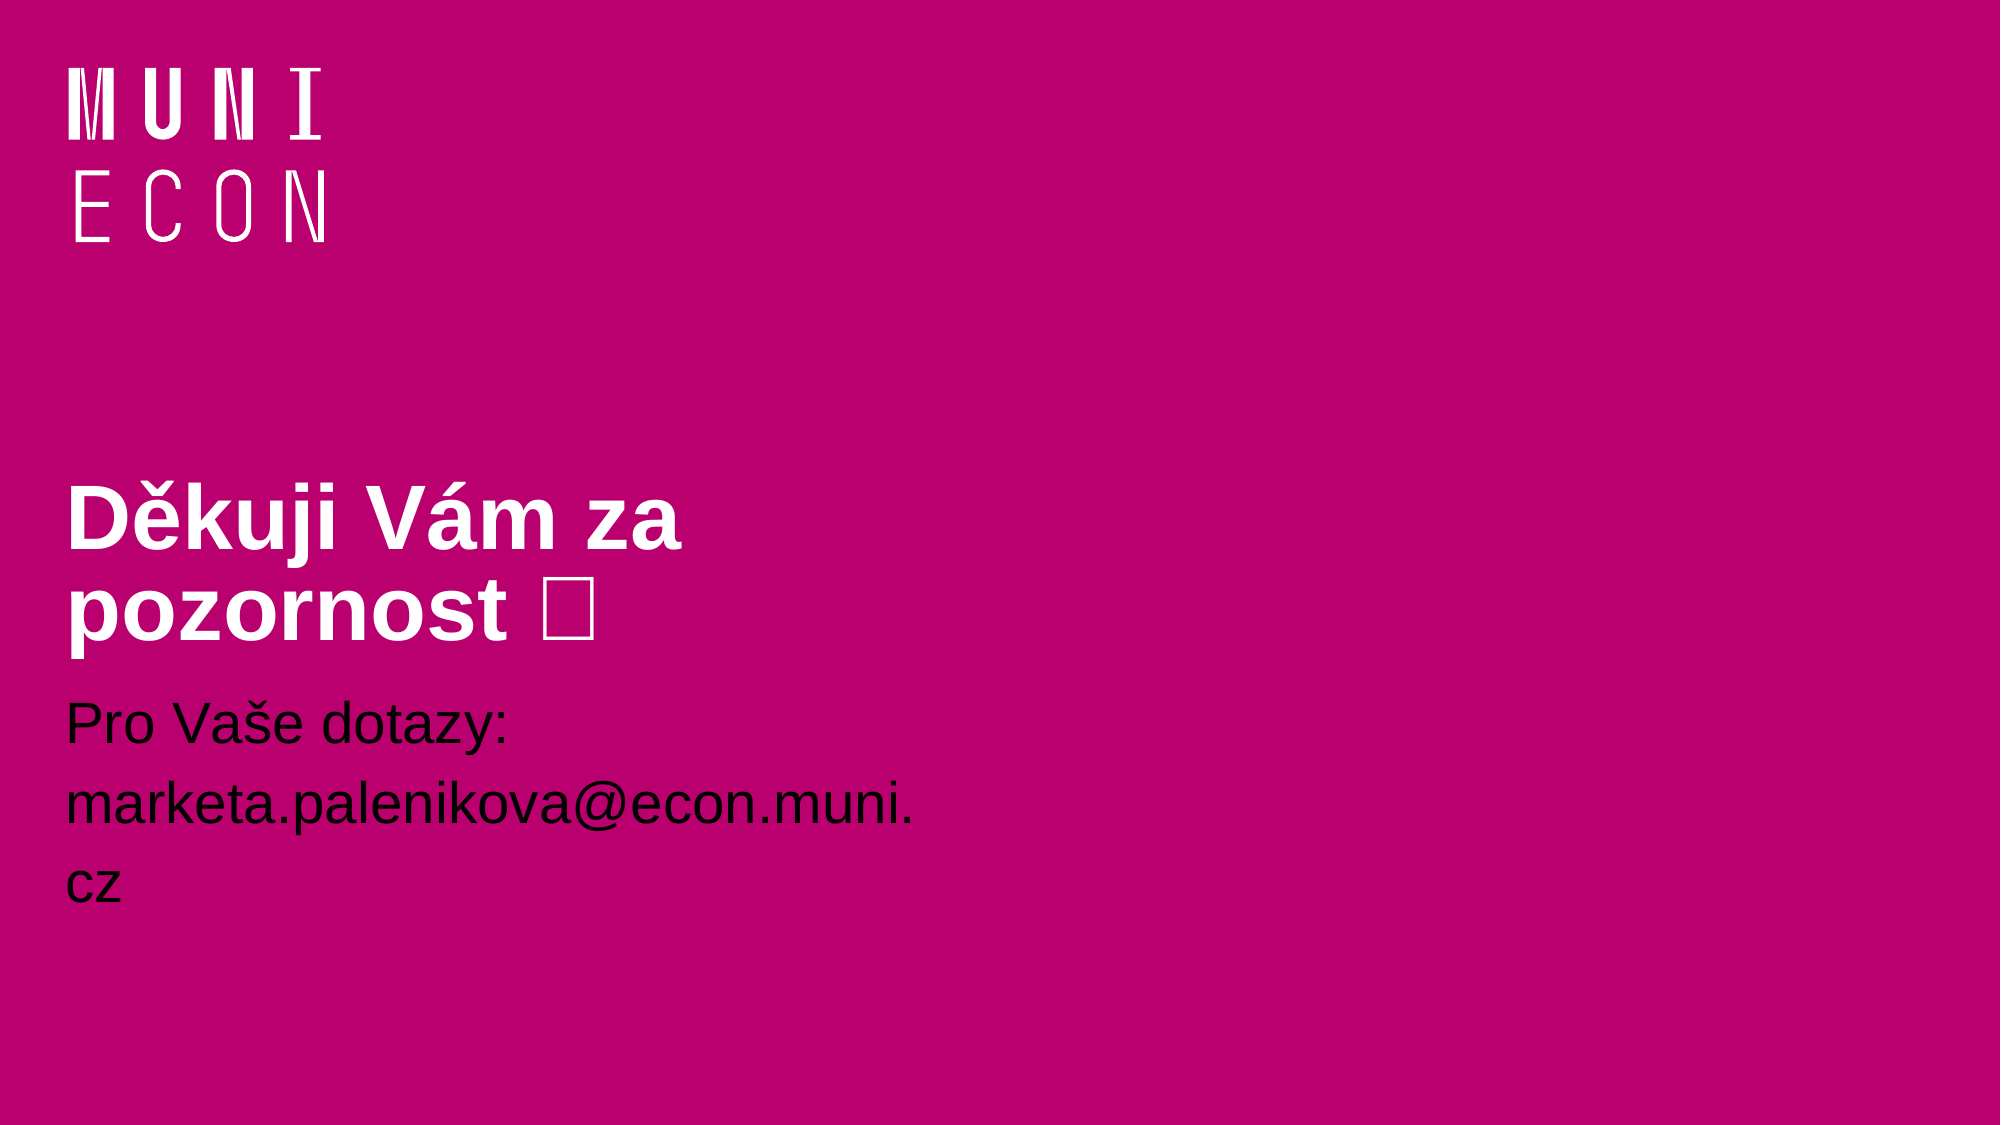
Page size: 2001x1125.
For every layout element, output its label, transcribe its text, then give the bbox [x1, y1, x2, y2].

title Děkuji Vám za pozornost  [65, 475, 927, 668]
subtitle Pro Vaše dotazy: marketa.palenikova@econ.muni.cz [65, 675, 927, 790]
